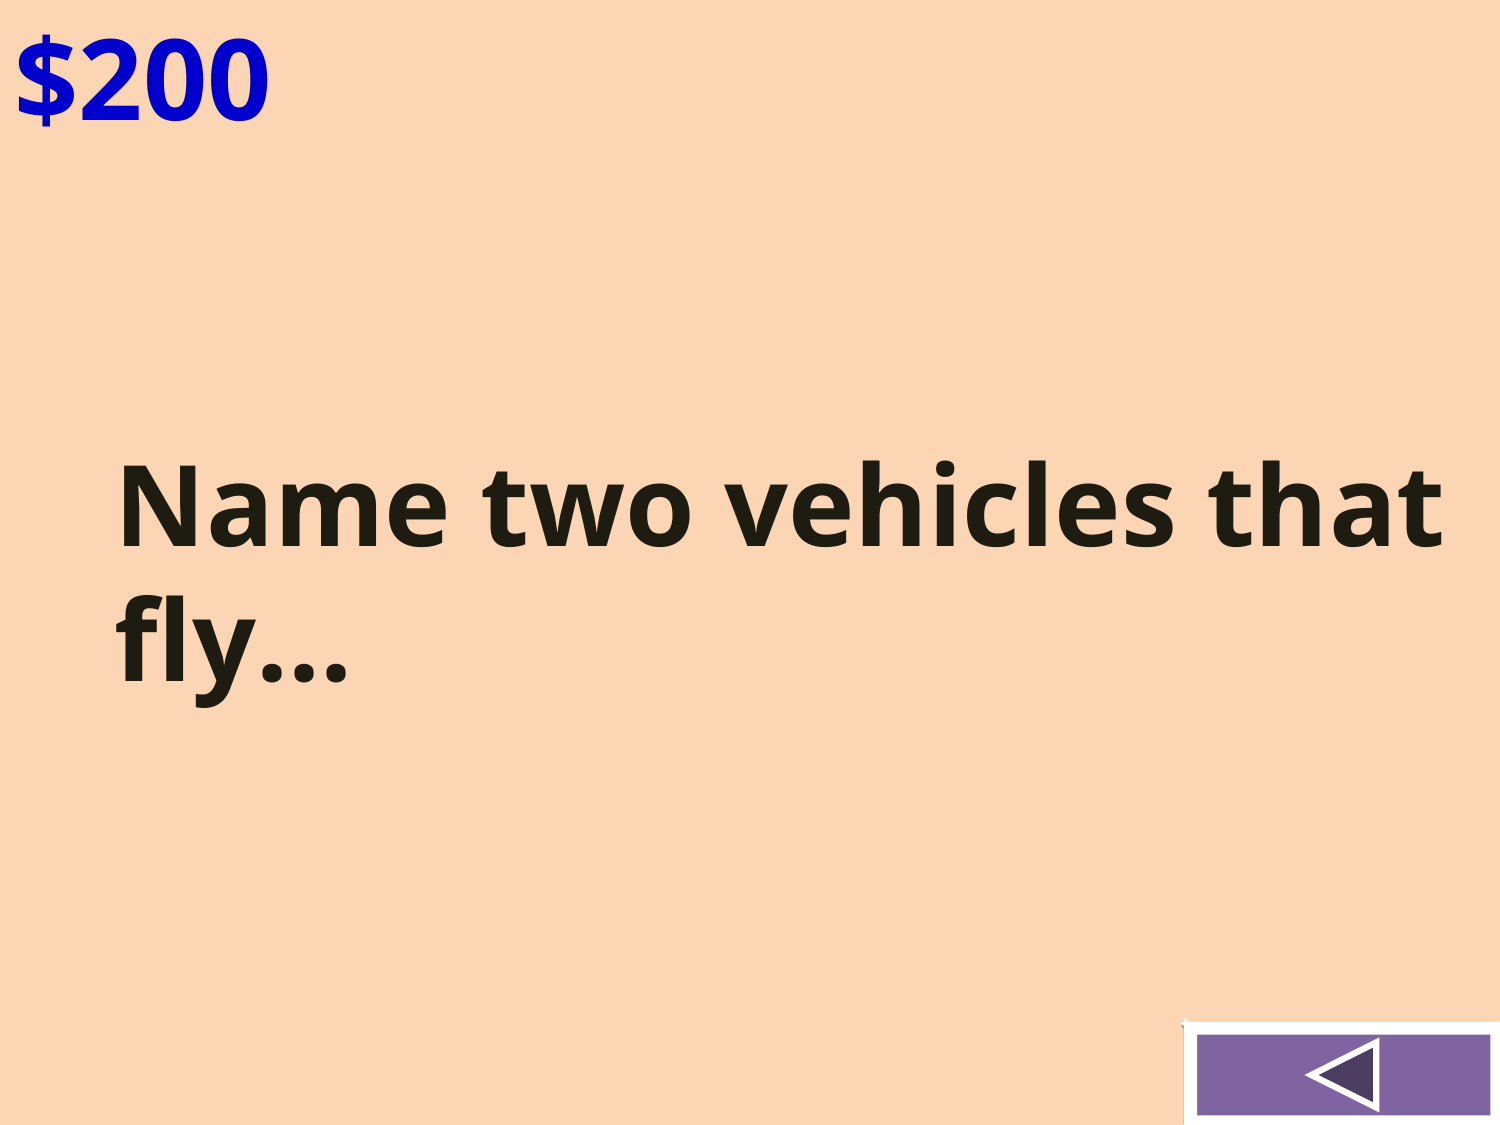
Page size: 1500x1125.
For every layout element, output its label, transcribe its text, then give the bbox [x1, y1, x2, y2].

text_box $200 [0, 0, 1426, 151]
text_box [1189, 1025, 1500, 1125]
text_box Name two vehicles that fly... [99, 425, 1500, 712]
